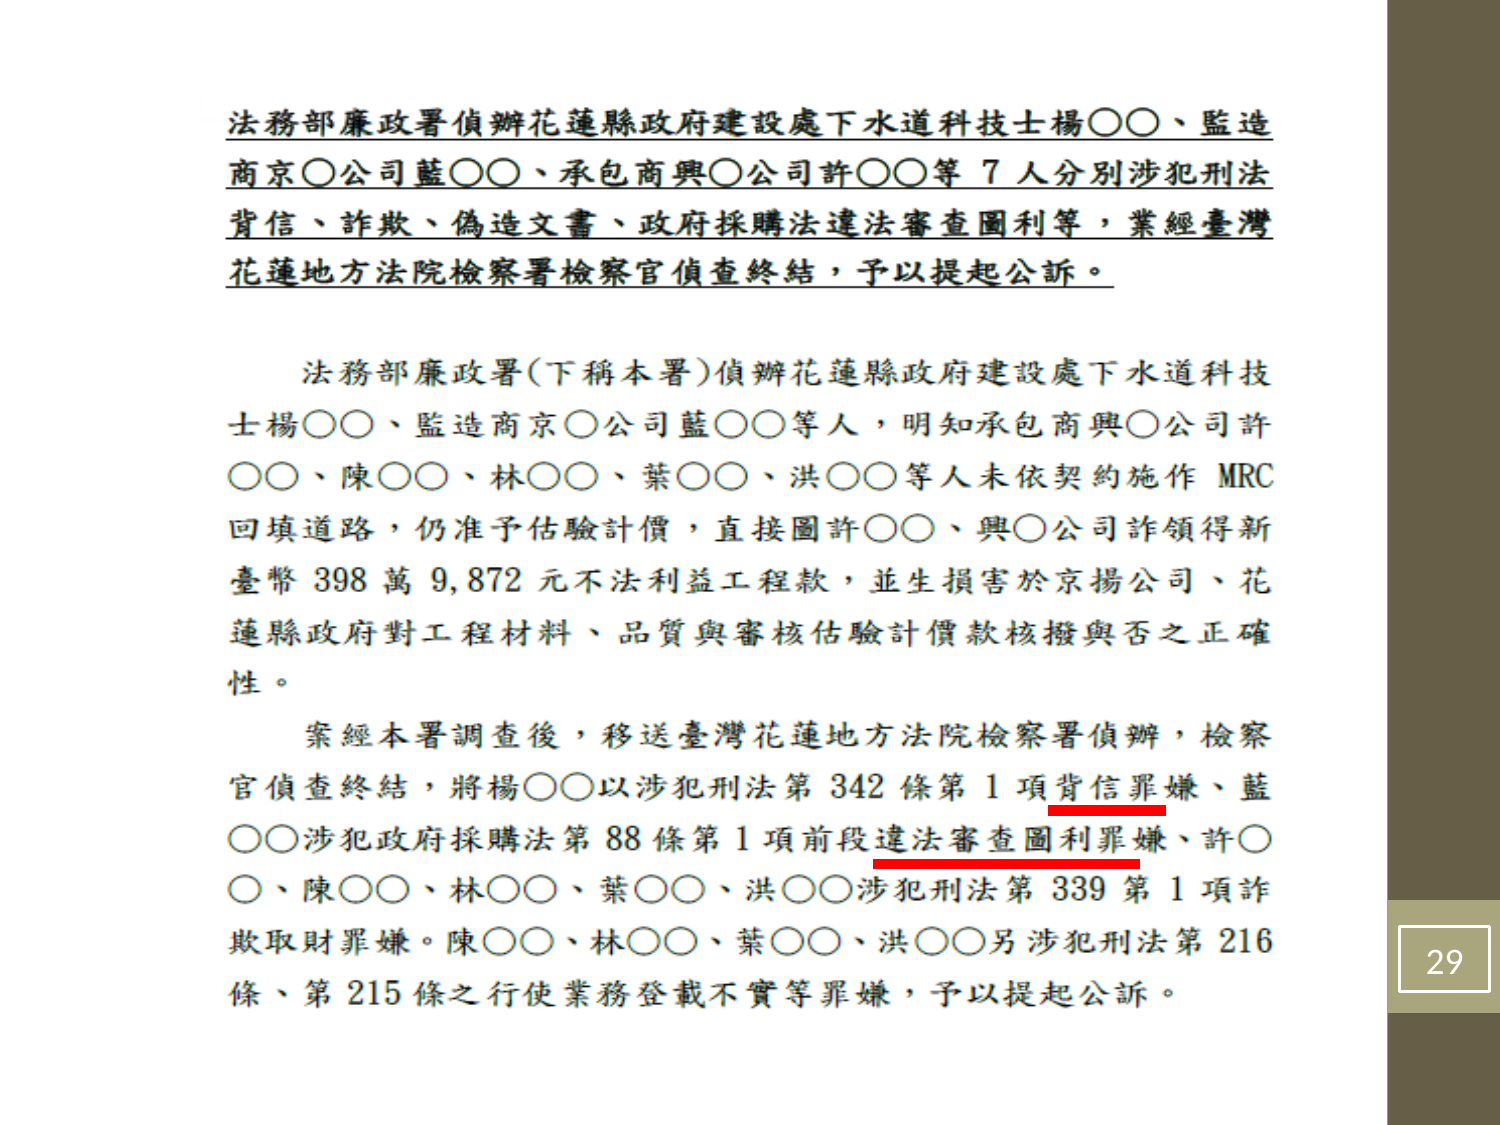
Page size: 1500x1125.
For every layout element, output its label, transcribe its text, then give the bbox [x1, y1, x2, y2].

text_box 29 [1399, 926, 1490, 992]
picture [200, 94, 1300, 1031]
